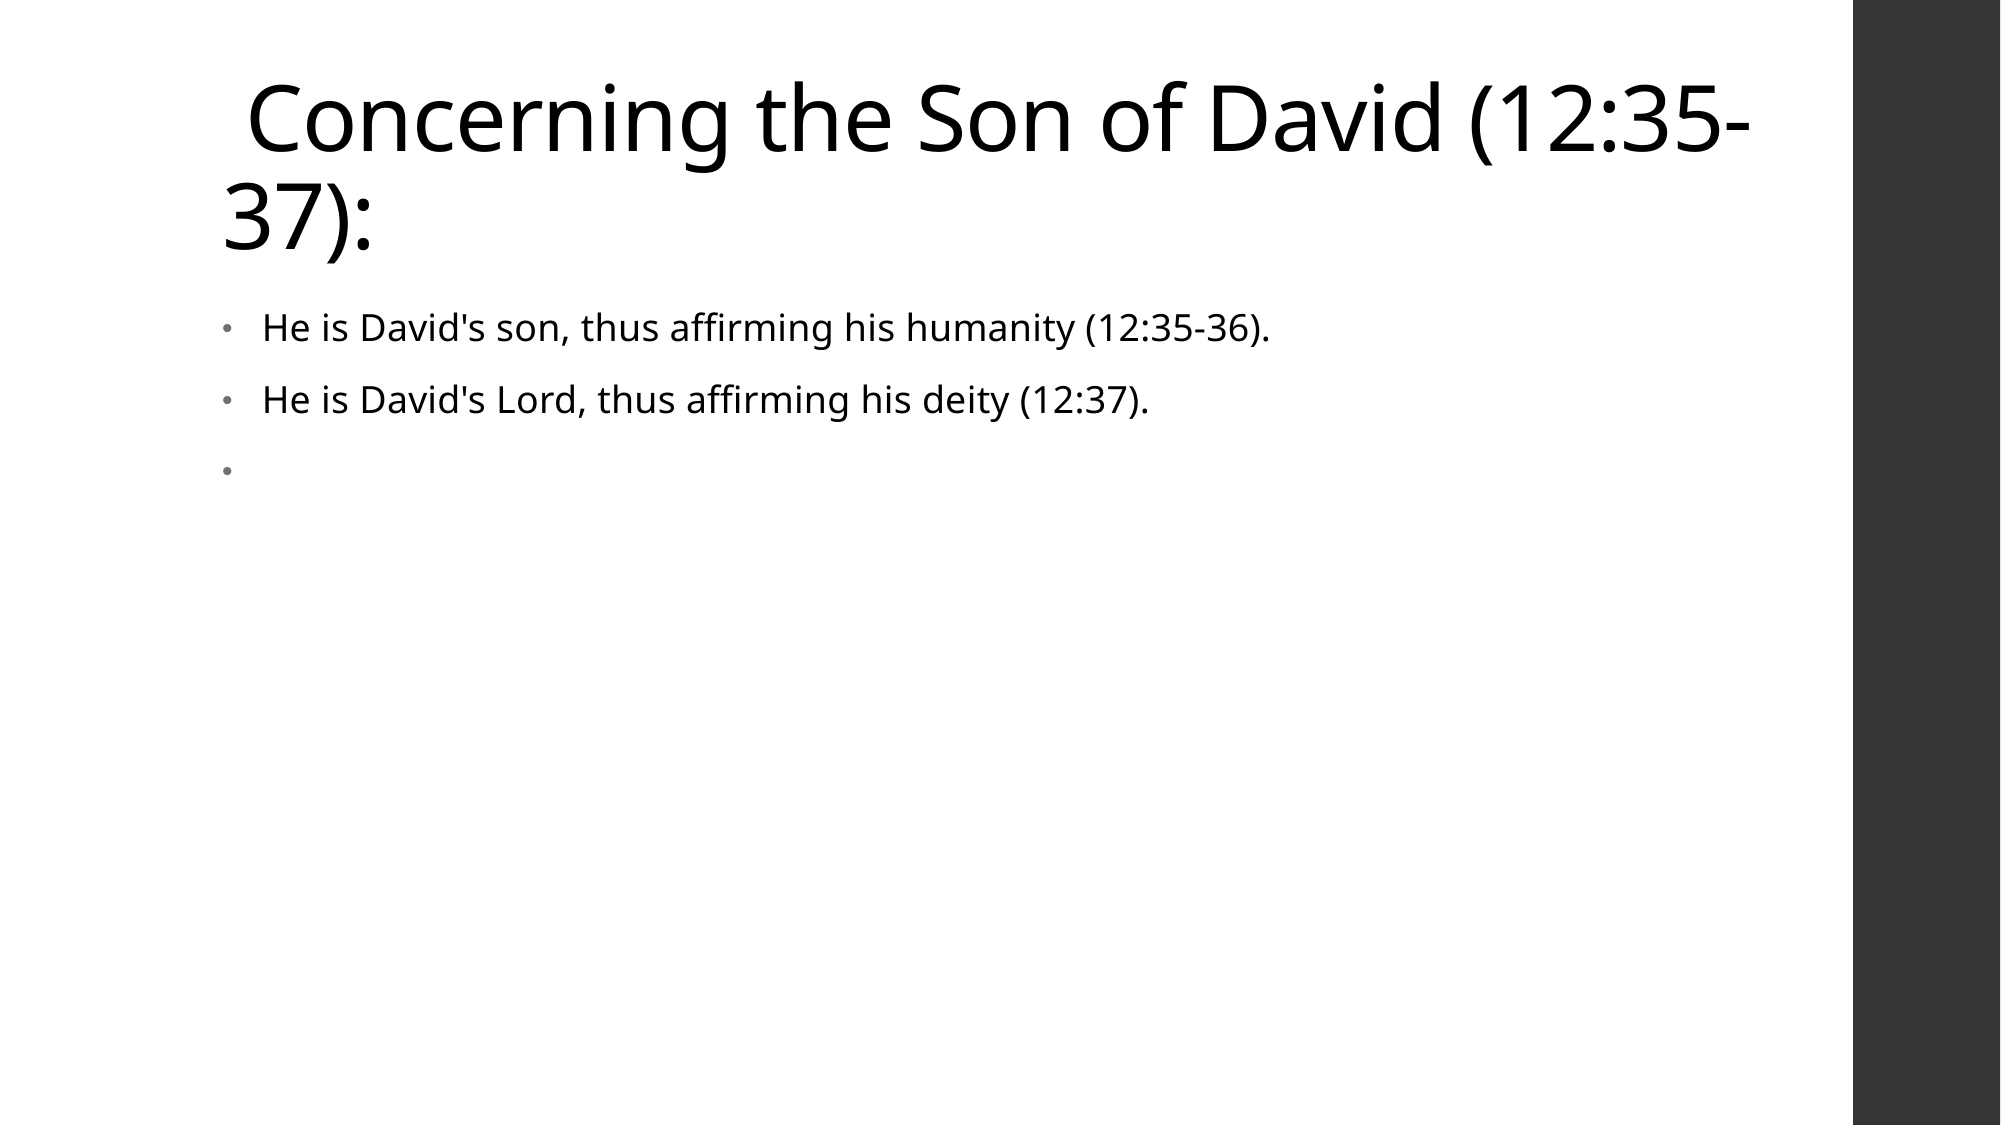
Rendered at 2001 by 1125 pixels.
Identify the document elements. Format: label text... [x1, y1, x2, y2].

list He is David's son, thus affirming his humanity (12:35-36). He is David's Lord, thus affirming his deity (12:37). [206, 299, 1617, 1014]
title Concerning the Son of David (12:35-37): [206, 60, 1797, 278]
